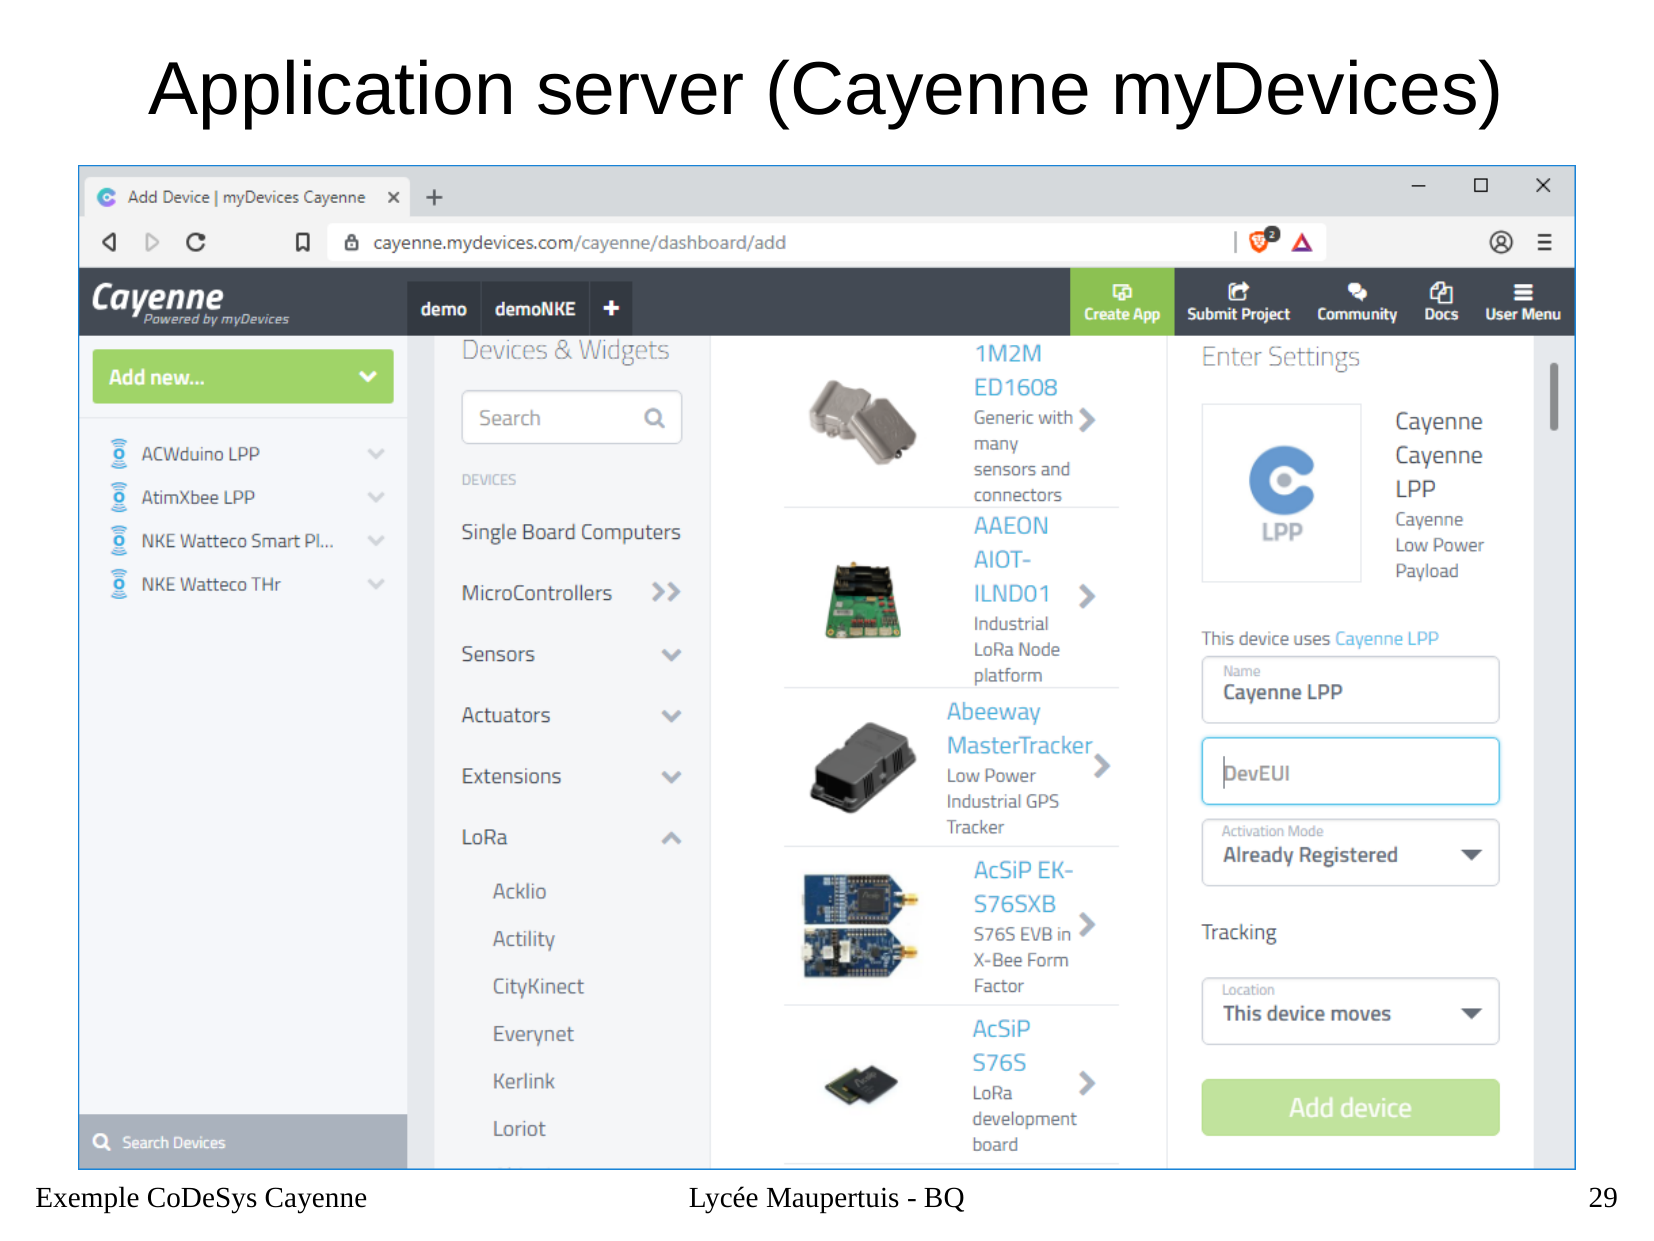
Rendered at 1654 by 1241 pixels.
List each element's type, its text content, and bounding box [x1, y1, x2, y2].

picture [78, 165, 1576, 1170]
title Application server (Cayenne myDevices) [35, 35, 1619, 142]
